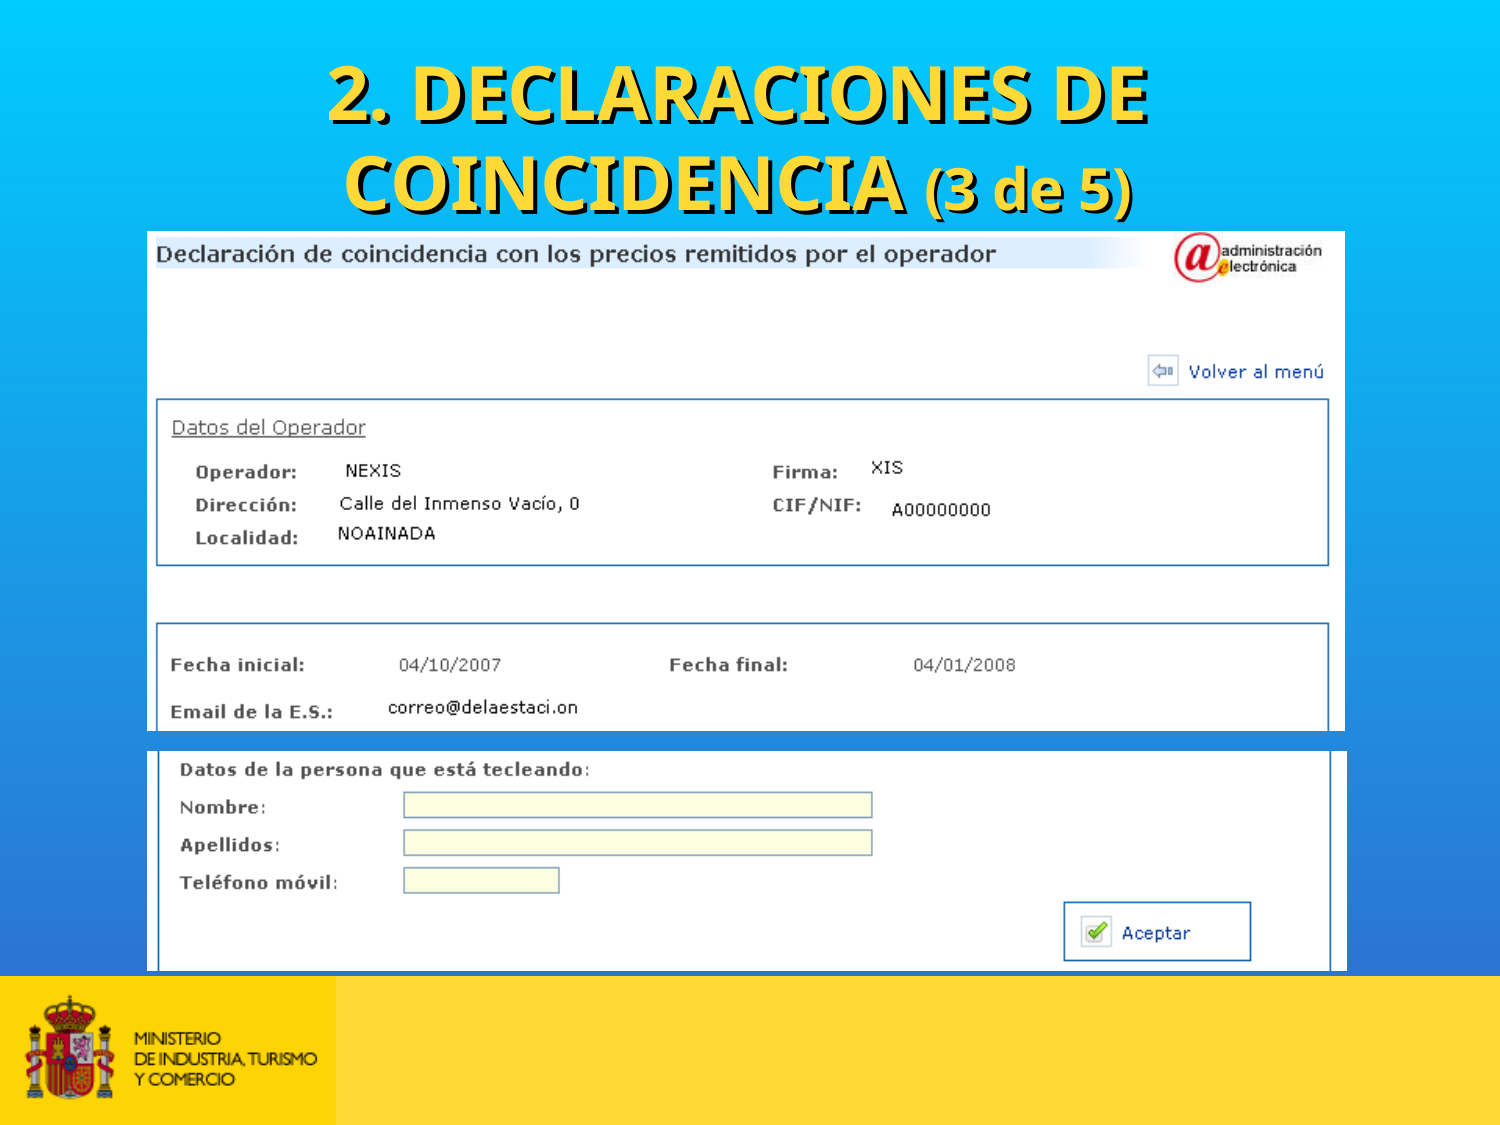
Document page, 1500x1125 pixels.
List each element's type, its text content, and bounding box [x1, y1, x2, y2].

title 2. DECLARACIONES DE COINCIDENCIA (3 de 5) [99, 37, 1375, 225]
picture [147, 751, 1347, 971]
picture [147, 232, 1345, 731]
